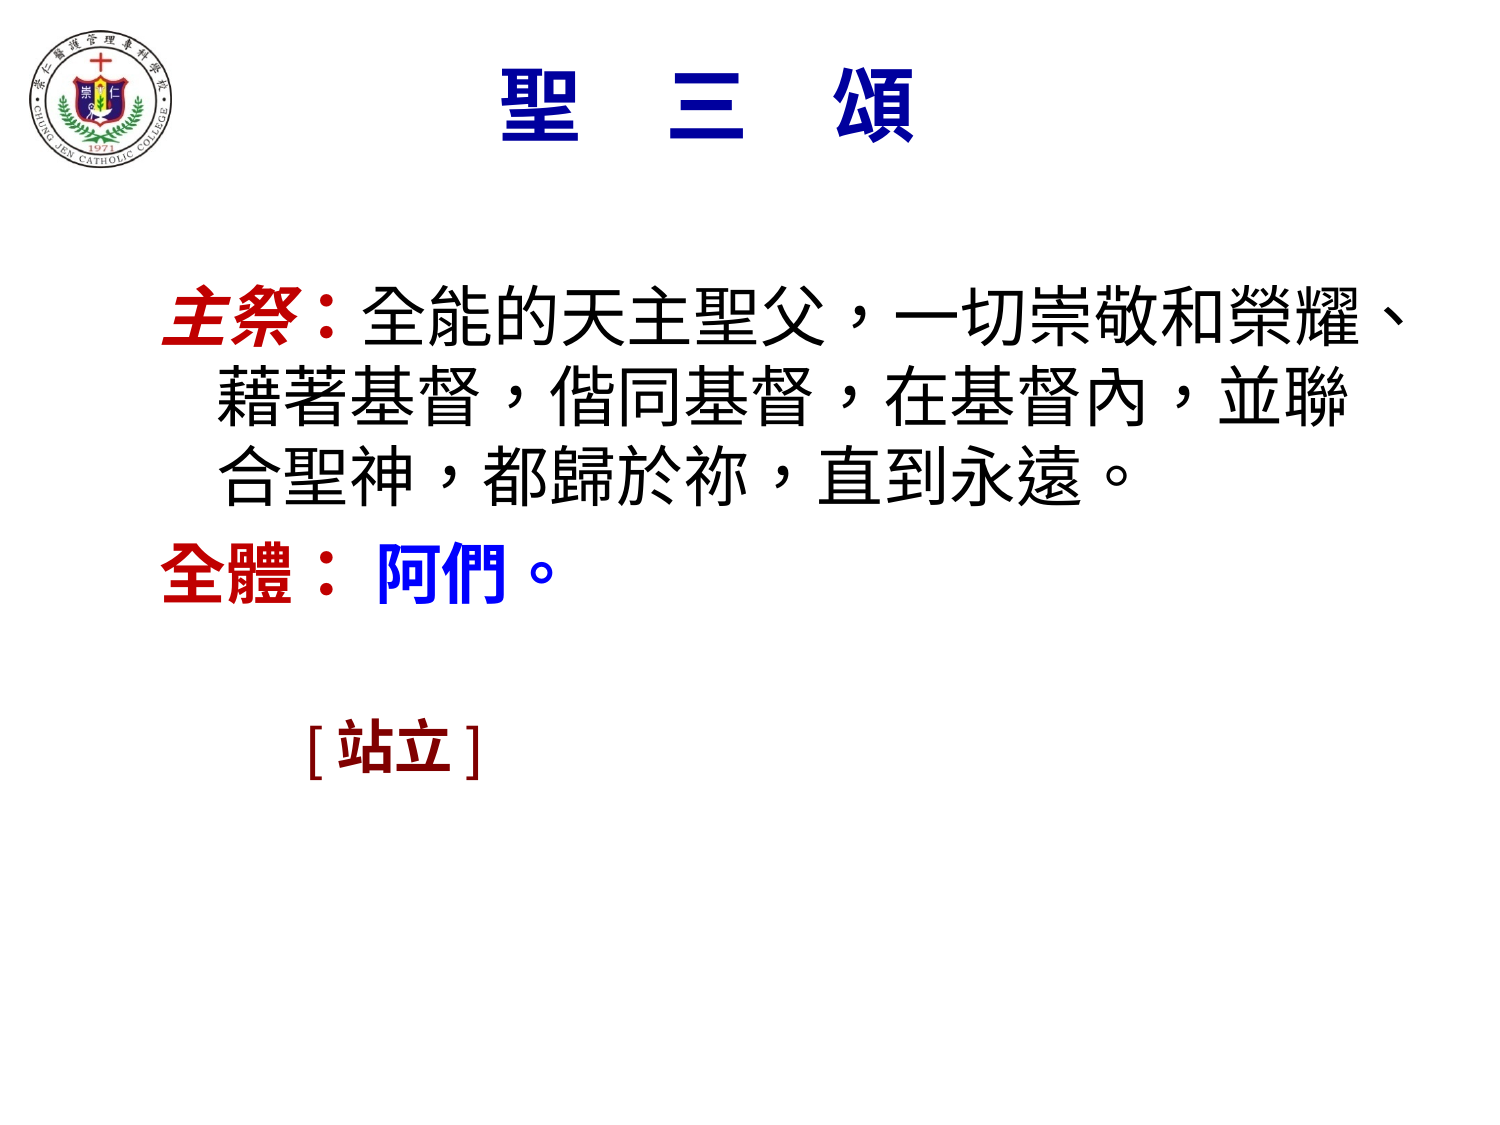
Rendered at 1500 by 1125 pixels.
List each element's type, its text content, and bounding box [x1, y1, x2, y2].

list 主祭：全能的天主聖父，一切崇敬和榮耀、藉著基督，偕同基督，在基督內，並聯合聖神，都歸於祢，直到永遠。 全體： 阿們。 [站立] [88, 267, 1412, 986]
title 聖 三 頌 [147, 42, 1268, 164]
